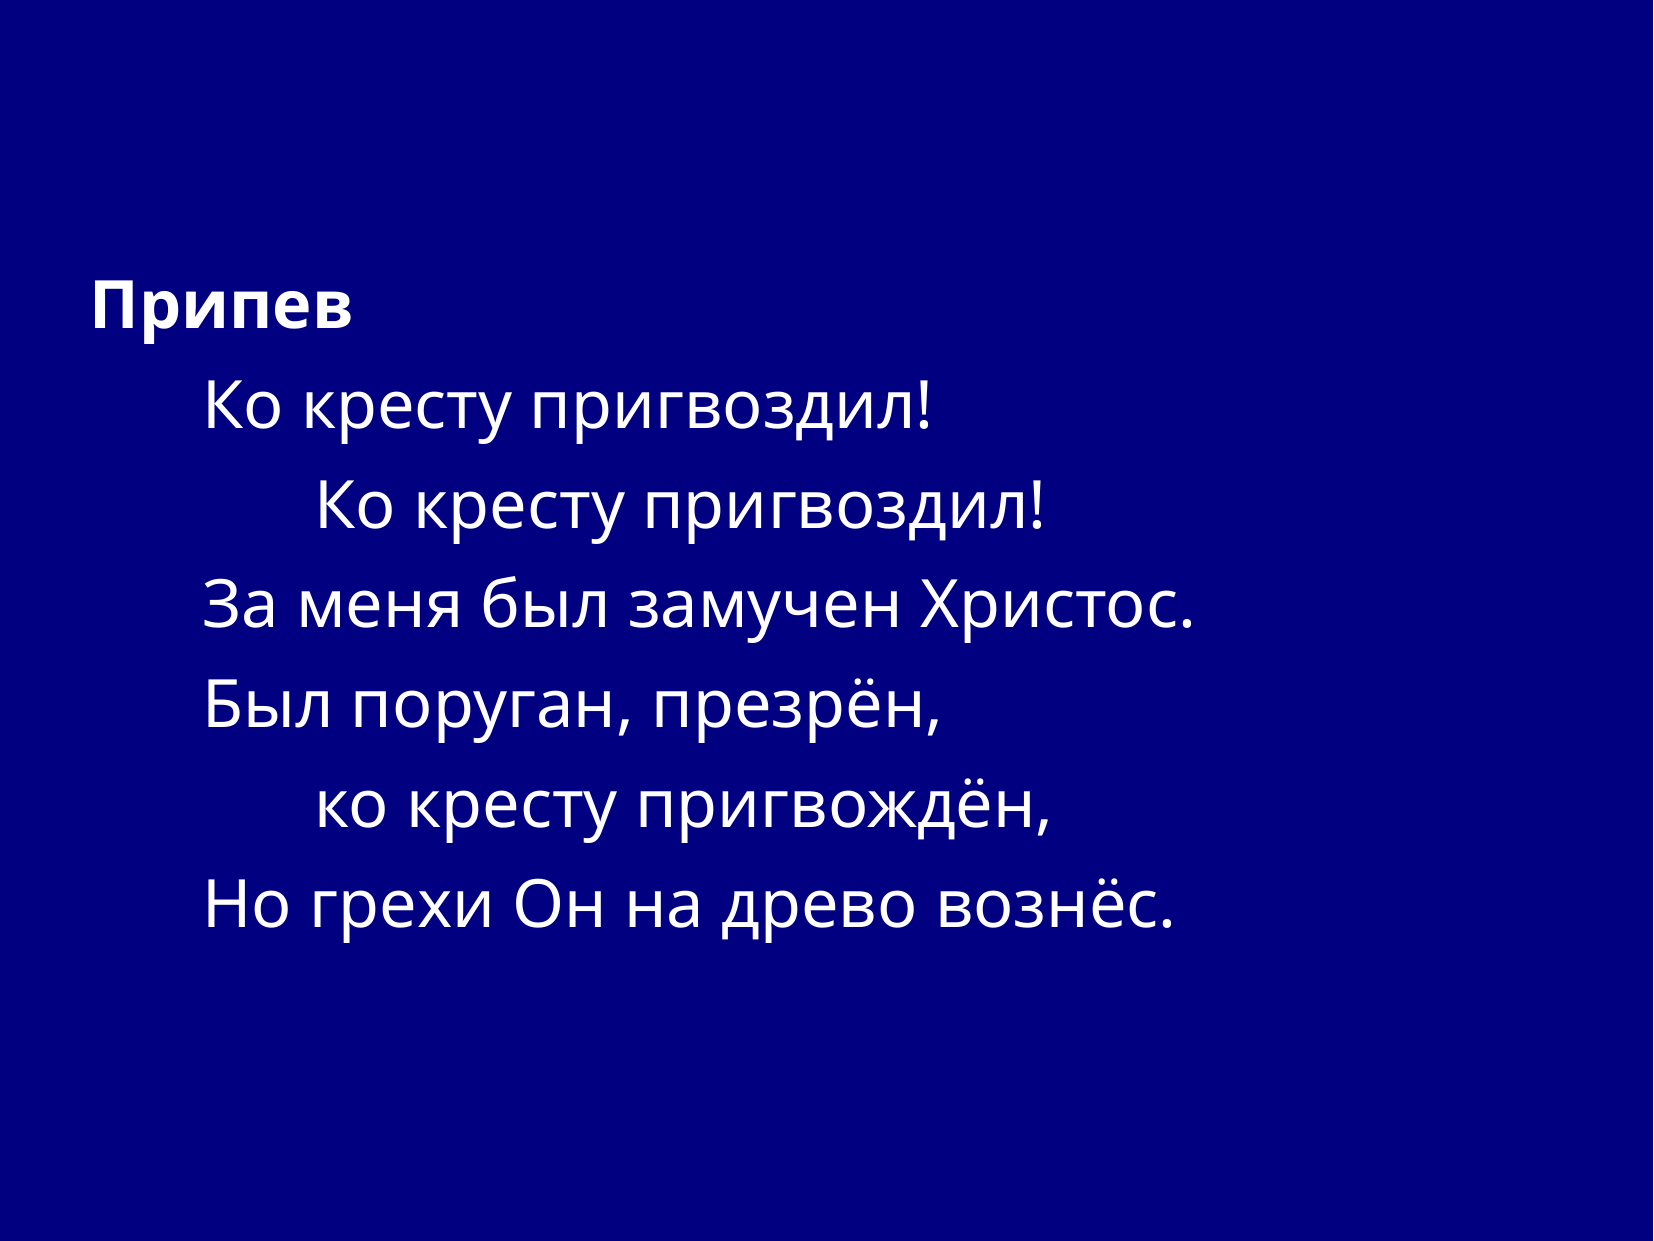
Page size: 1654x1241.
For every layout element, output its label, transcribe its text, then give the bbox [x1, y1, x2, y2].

text_box Припев Ко кресту пригвоздил! Ко кресту пригвоздил! За меня был замучен Христос. Был поруган, презрён, ко кресту пригвождён, Но грехи Он на древо вознёс. [75, 150, 1576, 1163]
